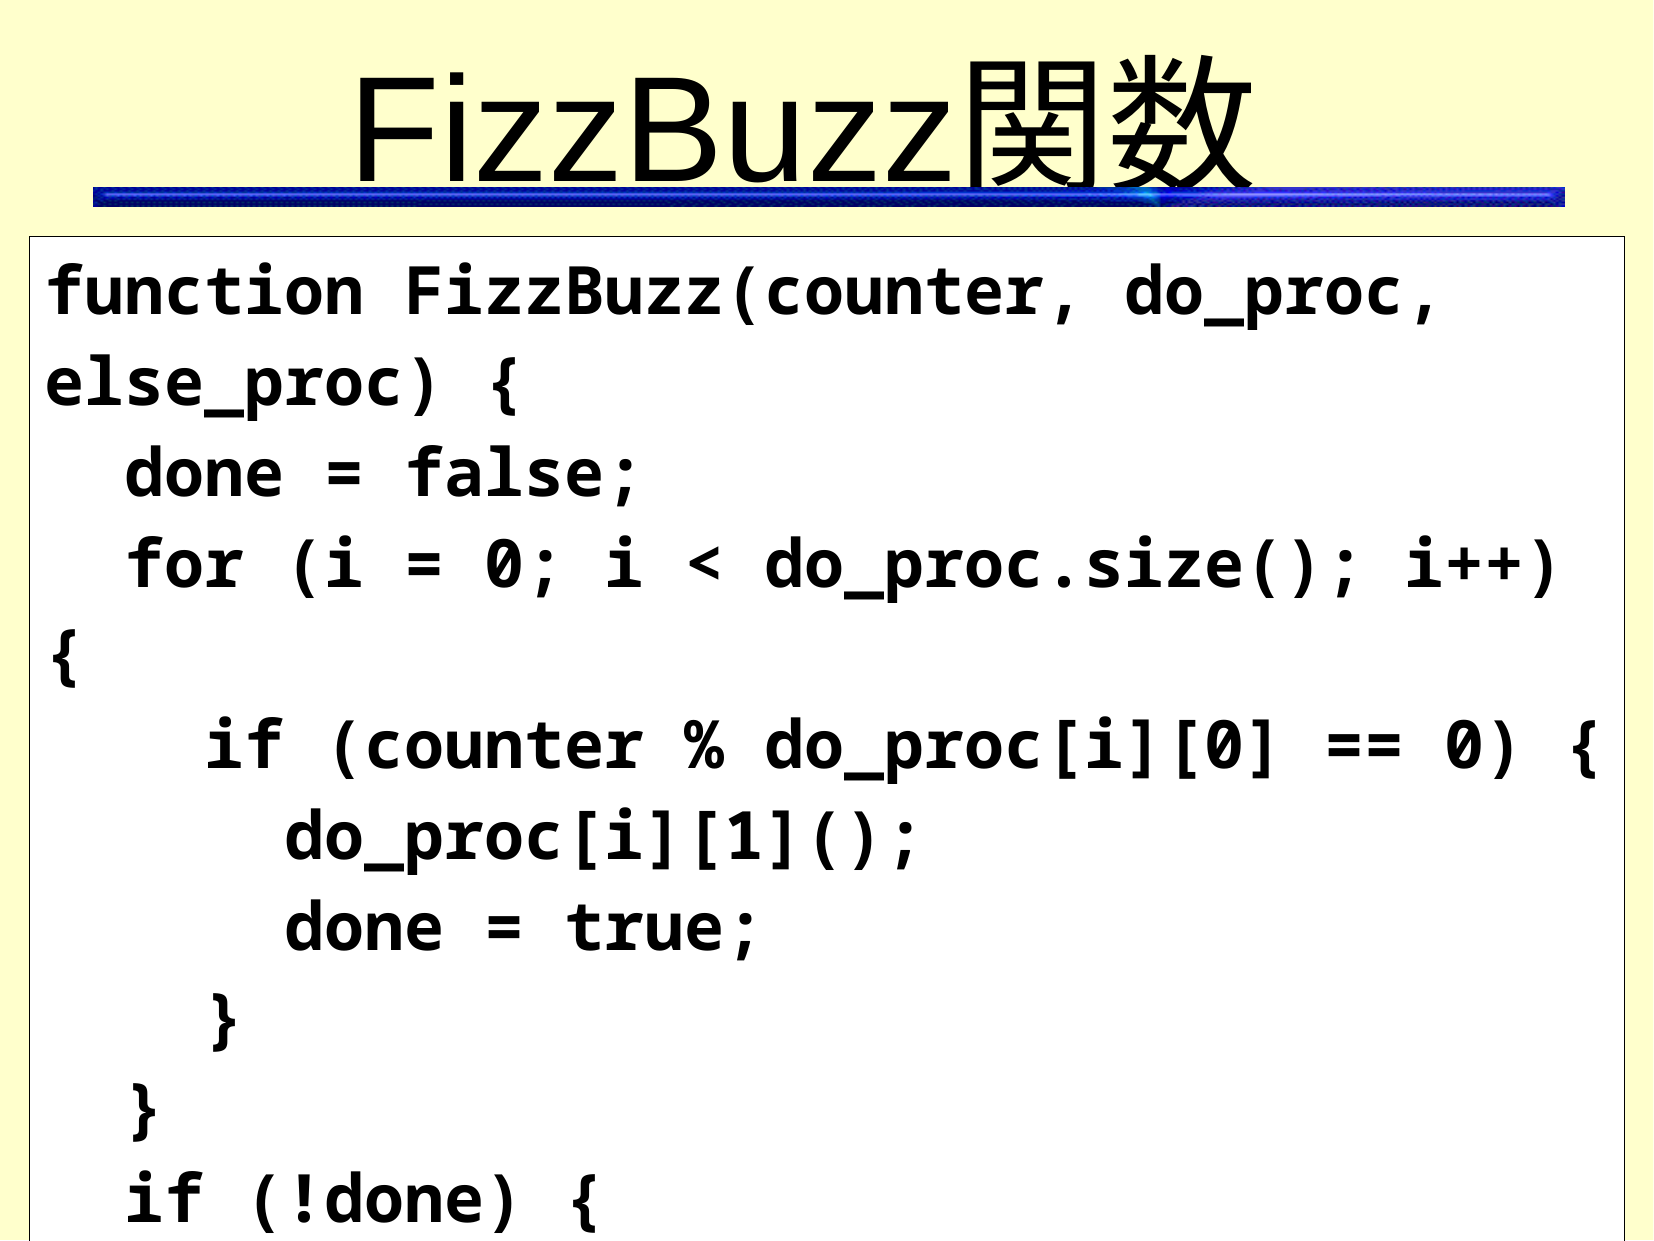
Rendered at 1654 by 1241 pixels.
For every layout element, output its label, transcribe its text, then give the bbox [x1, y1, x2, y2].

text_box function FizzBuzz(counter, do_proc, else_proc) { done = false; for (i = 0; i < do_proc.size(); i++) { if (counter % do_proc[i][0] == 0) { do_proc[i][1](); done = true; } } if (!done) { else_proc(); } } [29, 236, 1625, 1123]
picture [93, 187, 1565, 207]
title FizzBuzz関数 [59, 29, 1548, 203]
